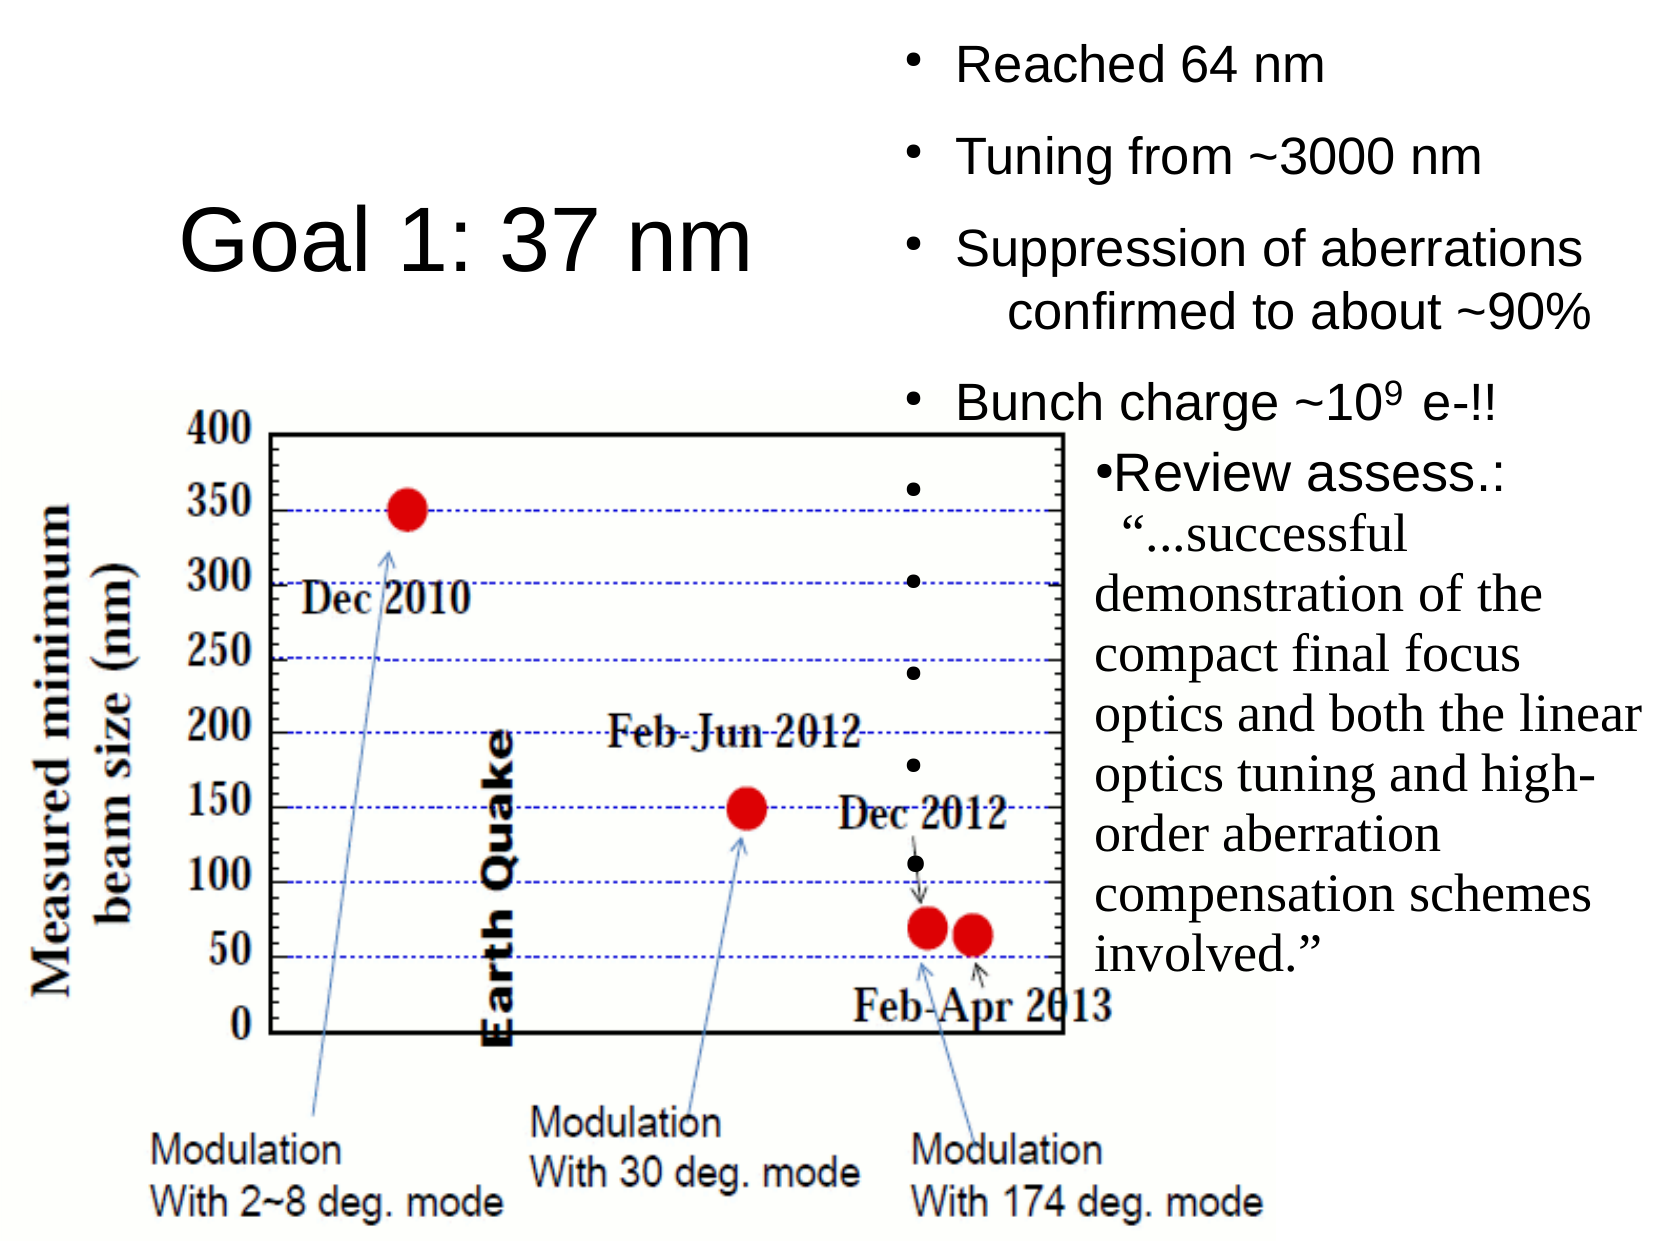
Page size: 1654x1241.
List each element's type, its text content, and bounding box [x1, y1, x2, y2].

title Goal 1: 37 nm [135, 138, 799, 331]
picture [0, 390, 1276, 1241]
list Reached 64 nm Tuning from ~3000 nm Suppression of aberrations confirmed to about ~90% Bunch charge ~109 e-!! [870, 30, 1636, 436]
text_box Review assess.: “...successful demonstration of the compact final focus optics and both the linear optics tuning and high-order aberration compensation schemes involved.” [1080, 435, 1654, 1036]
